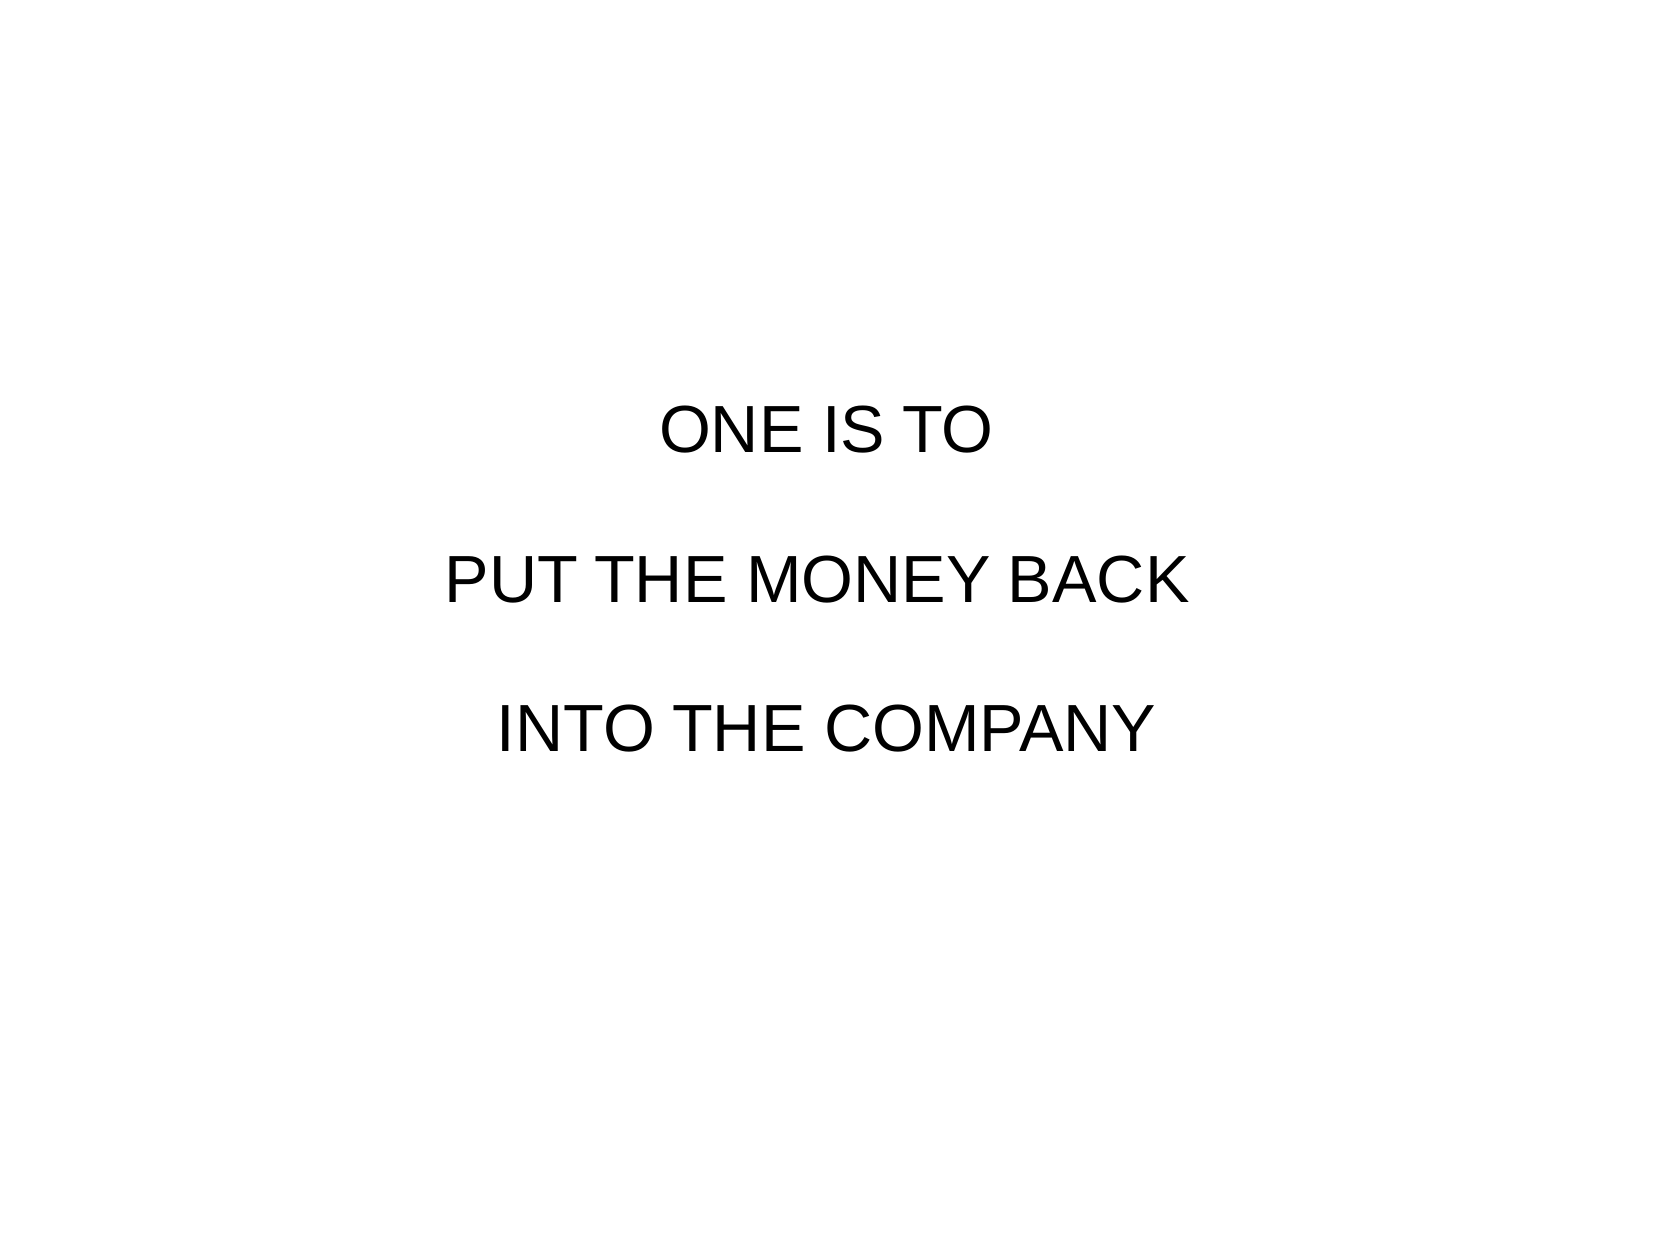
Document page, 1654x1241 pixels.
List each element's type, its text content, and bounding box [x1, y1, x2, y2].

subtitle ONE IS TO PUT THE MONEY BACK INTO THE COMPANY [82, 49, 1571, 1109]
